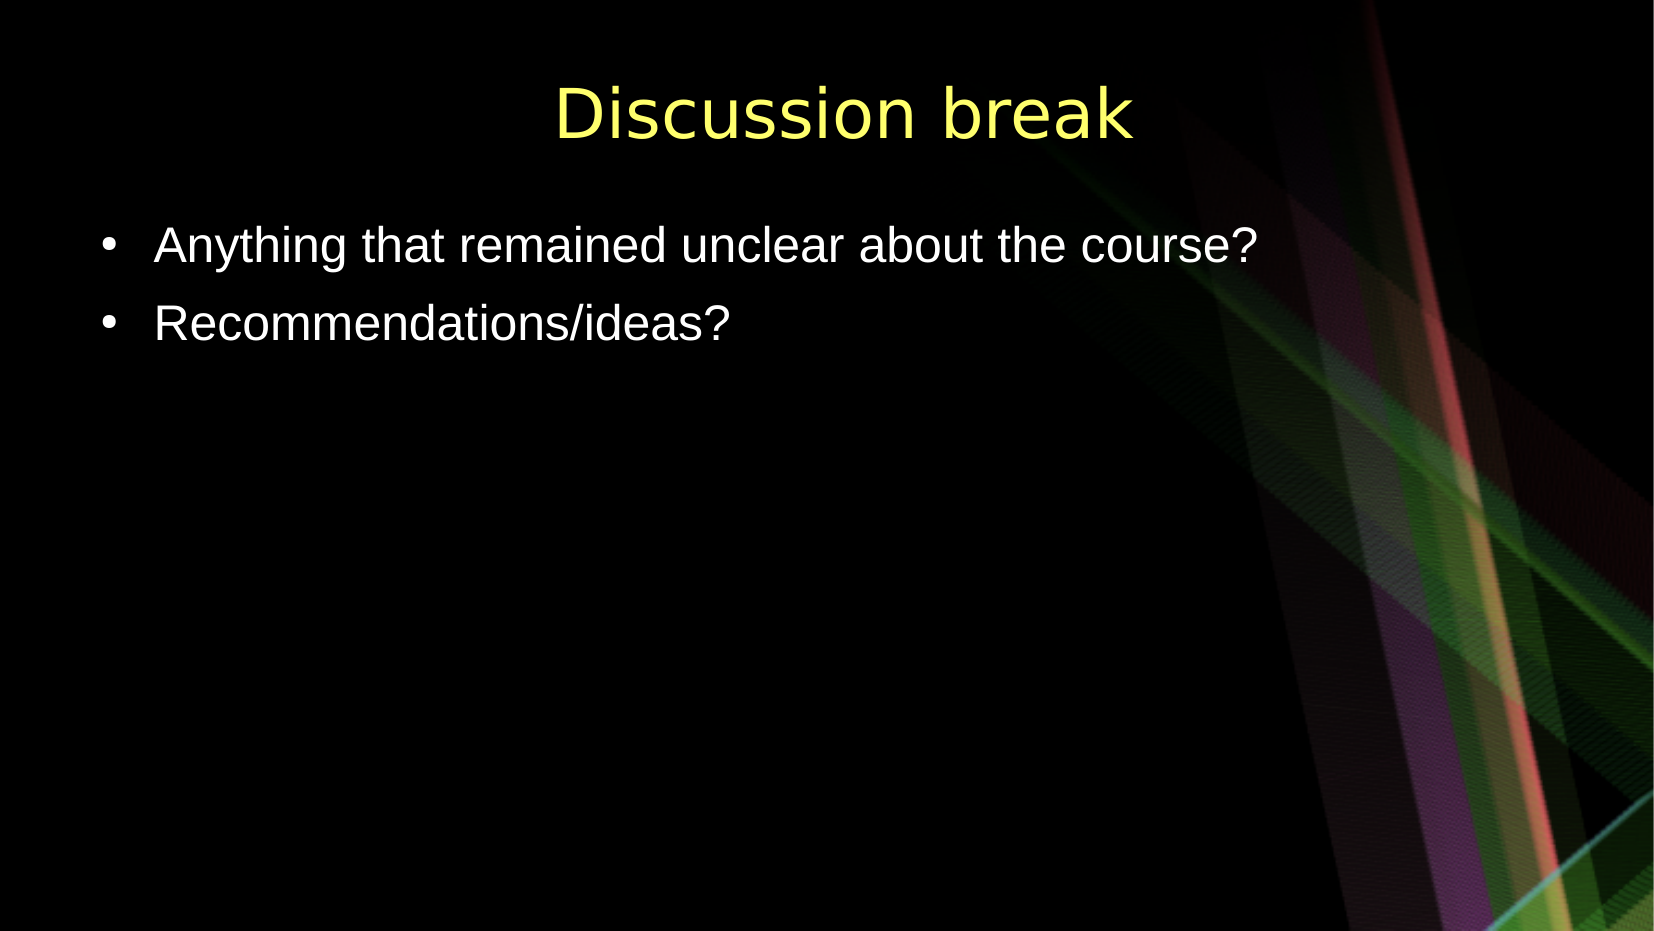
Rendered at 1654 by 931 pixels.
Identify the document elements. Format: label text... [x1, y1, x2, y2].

title Discussion break [82, 37, 1607, 193]
list Anything that remained unclear about the course? Recommendations/ideas? [82, 217, 1607, 898]
picture [0, 0, 1654, 931]
